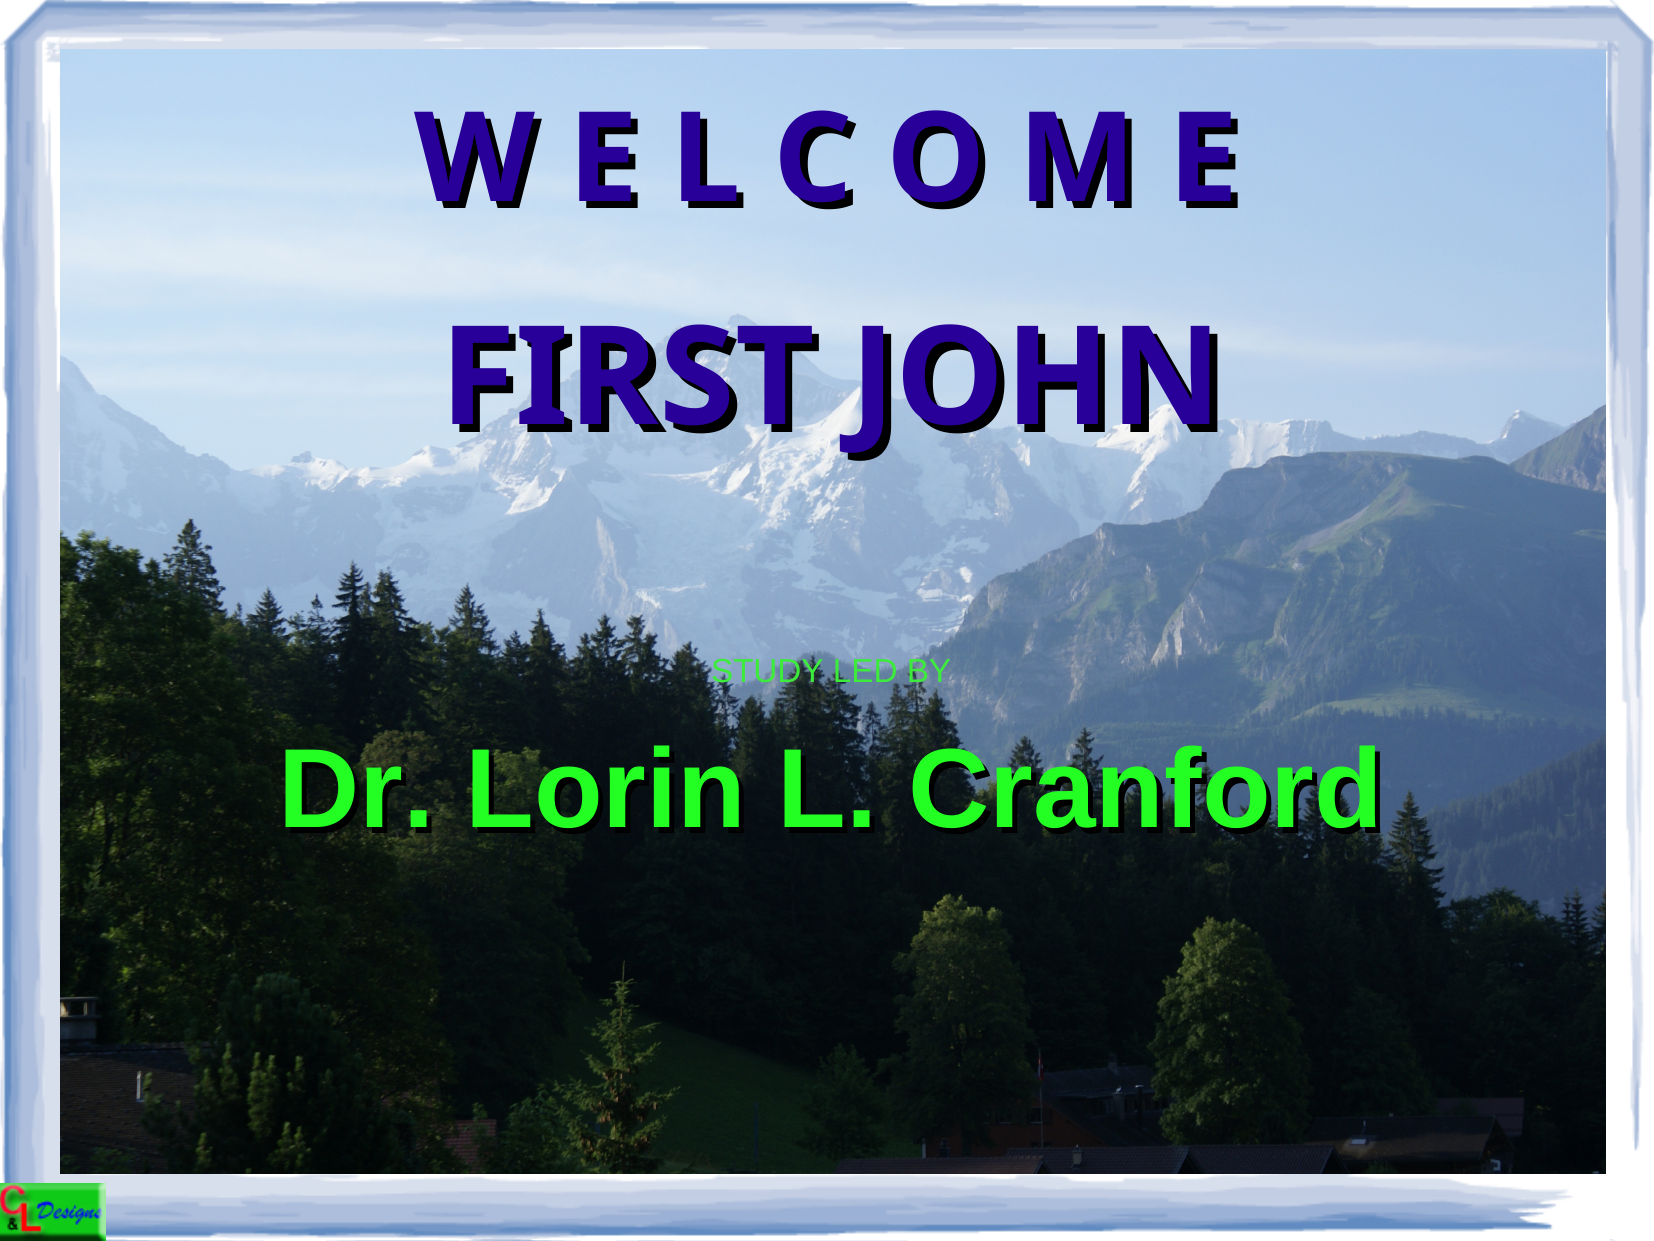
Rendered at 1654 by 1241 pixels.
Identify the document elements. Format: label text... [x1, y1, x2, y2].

subtitle FIRST JOHN STUDY LED BY Dr. Lorin L. Cranford [105, 225, 1558, 905]
title W E L C O M E [82, 46, 1571, 260]
picture [0, 0, 1654, 1241]
